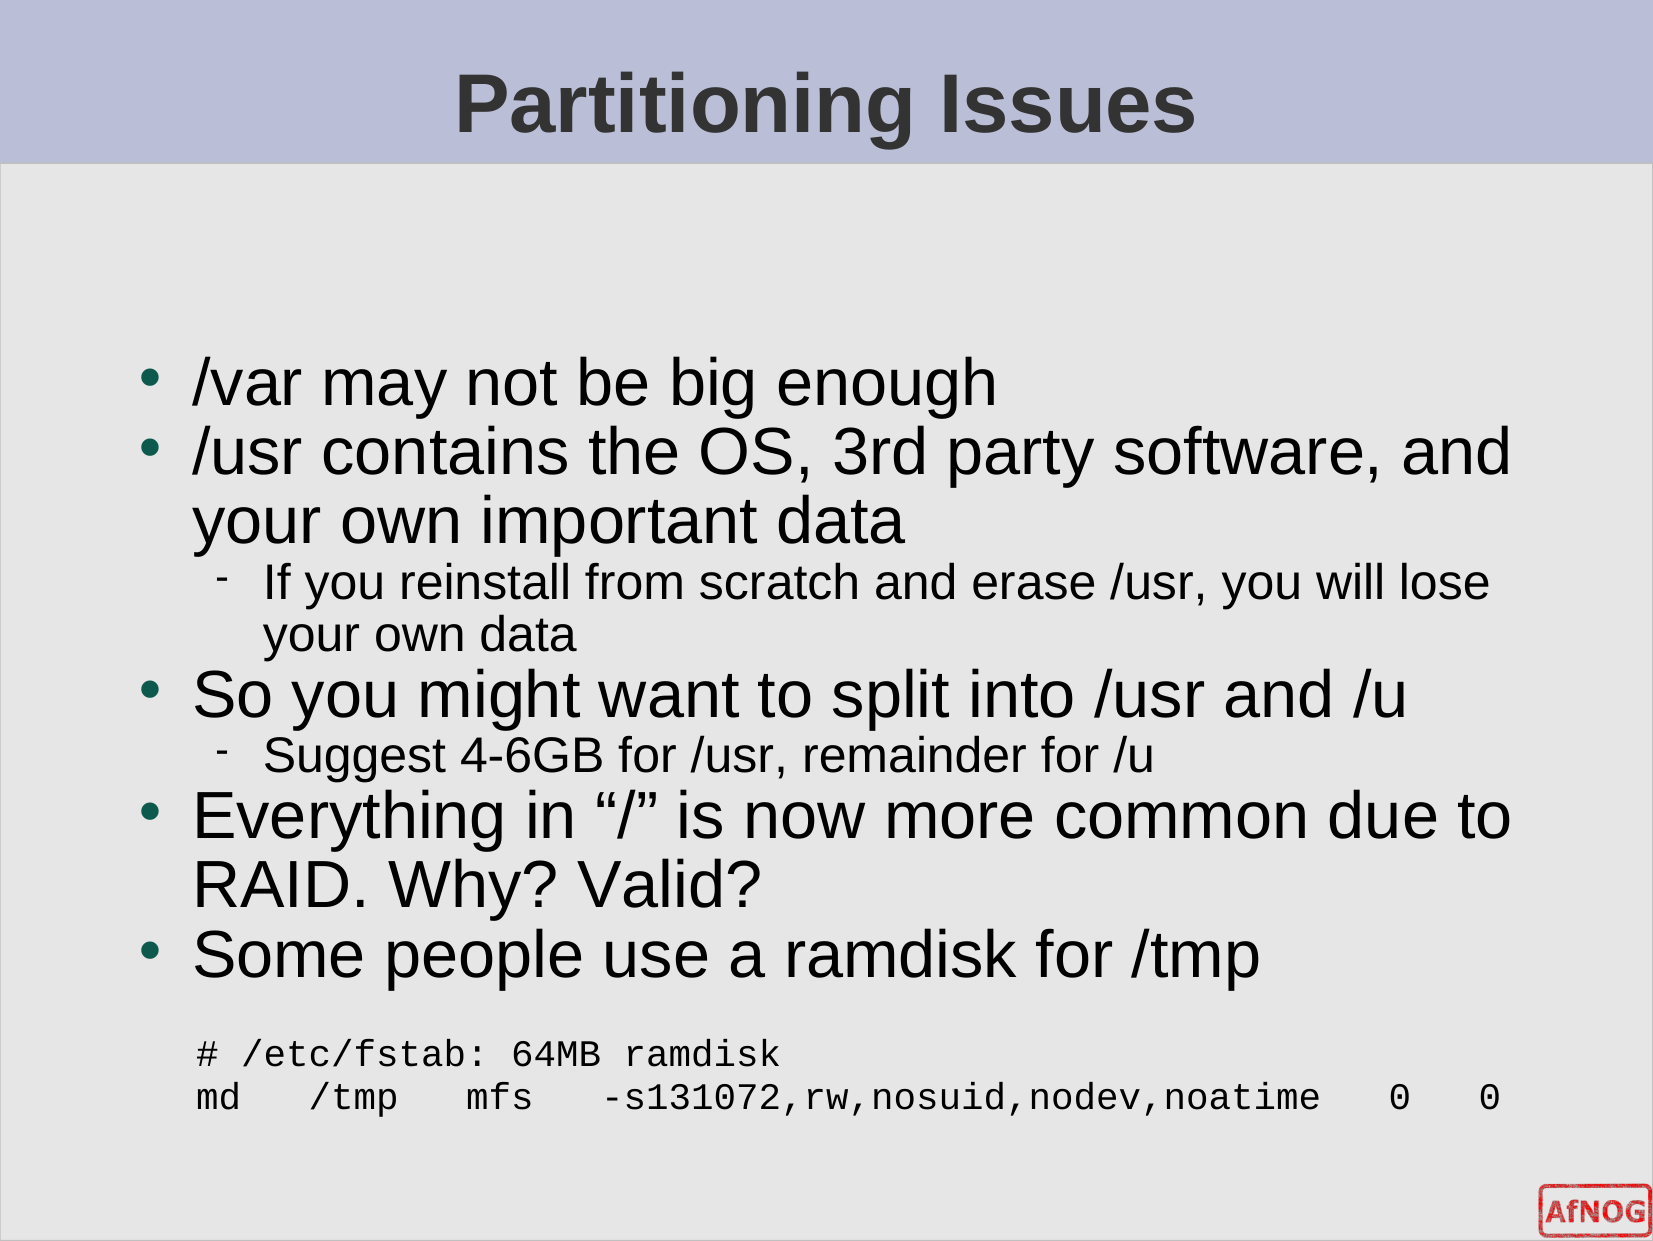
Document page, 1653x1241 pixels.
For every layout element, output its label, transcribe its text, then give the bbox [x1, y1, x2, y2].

text_box # /etc/fstab: 64MB ramdisk md /tmp mfs -s131072,rw,nosuid,nodev,noatime 0 0 [196, 1030, 1576, 1160]
picture [1537, 1182, 1653, 1241]
title Partitioning Issues [0, 0, 1653, 208]
list /var may not be big enough /usr contains the OS, 3rd party software, and your own important data If you reinstall from scratch and erase /usr, you will lose your own data So you might want to split into /usr and /u Suggest 4-6GB for /usr, remainder for /u Everything in “/” is now more common due to RAID. Why? Valid? Some people use a ramdisk for /tmp [121, 344, 1534, 1127]
